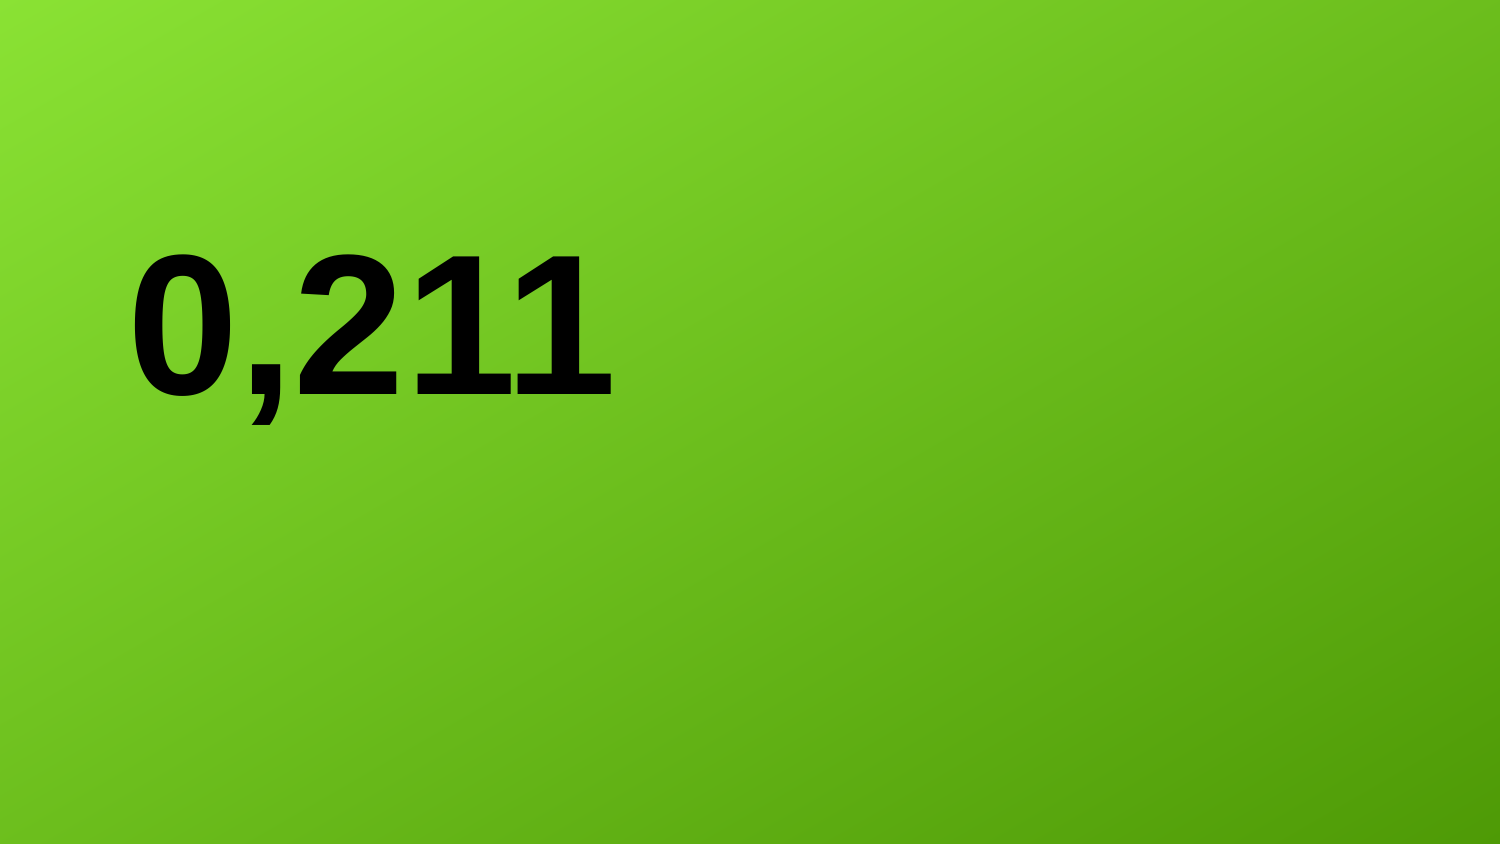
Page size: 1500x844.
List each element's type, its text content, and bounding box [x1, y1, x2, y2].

text_box 0,211 [162, 276, 202, 374]
text_box 0,211 [112, 259, 1388, 450]
